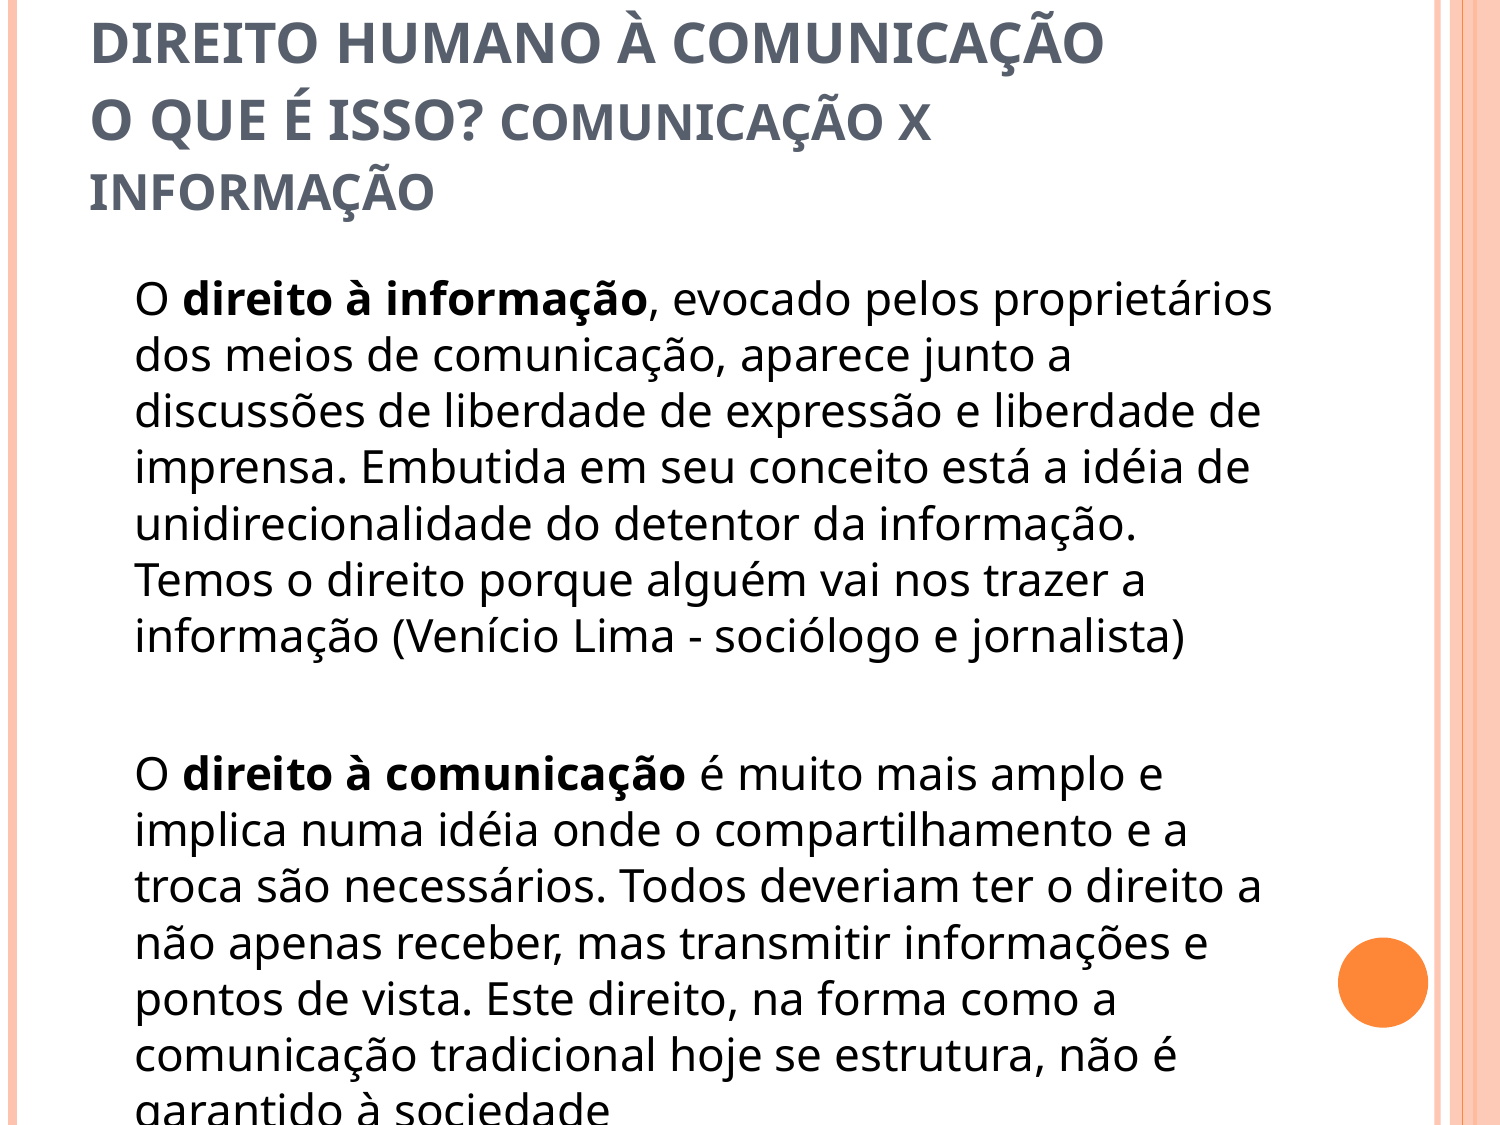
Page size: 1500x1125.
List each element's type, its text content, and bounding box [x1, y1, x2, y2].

list O direito à informação, evocado pelos proprietários dos meios de comunicação, aparece junto a discussões de liberdade de expressão e liberdade de imprensa. Embutida em seu conceito está a idéia de unidirecionalidade do detentor da informação. Temos o direito porque alguém vai nos trazer a informação (Venício Lima - sociólogo e jornalista) O direito à comunicação é muito mais amplo e implica numa idéia onde o compartilhamento e a troca são necessários. Todos deveriam ter o direito a não apenas receber, mas transmitir informações e pontos de vista. Este direito, na forma como a comunicação tradicional hoje se estrutura, não é garantido à sociedade [74, 262, 1300, 1125]
title DIREITO HUMANO À COMUNICAÇÃO O QUE É ISSO? COMUNICAÇÃO X INFORMAÇÃO [74, 27, 1300, 233]
